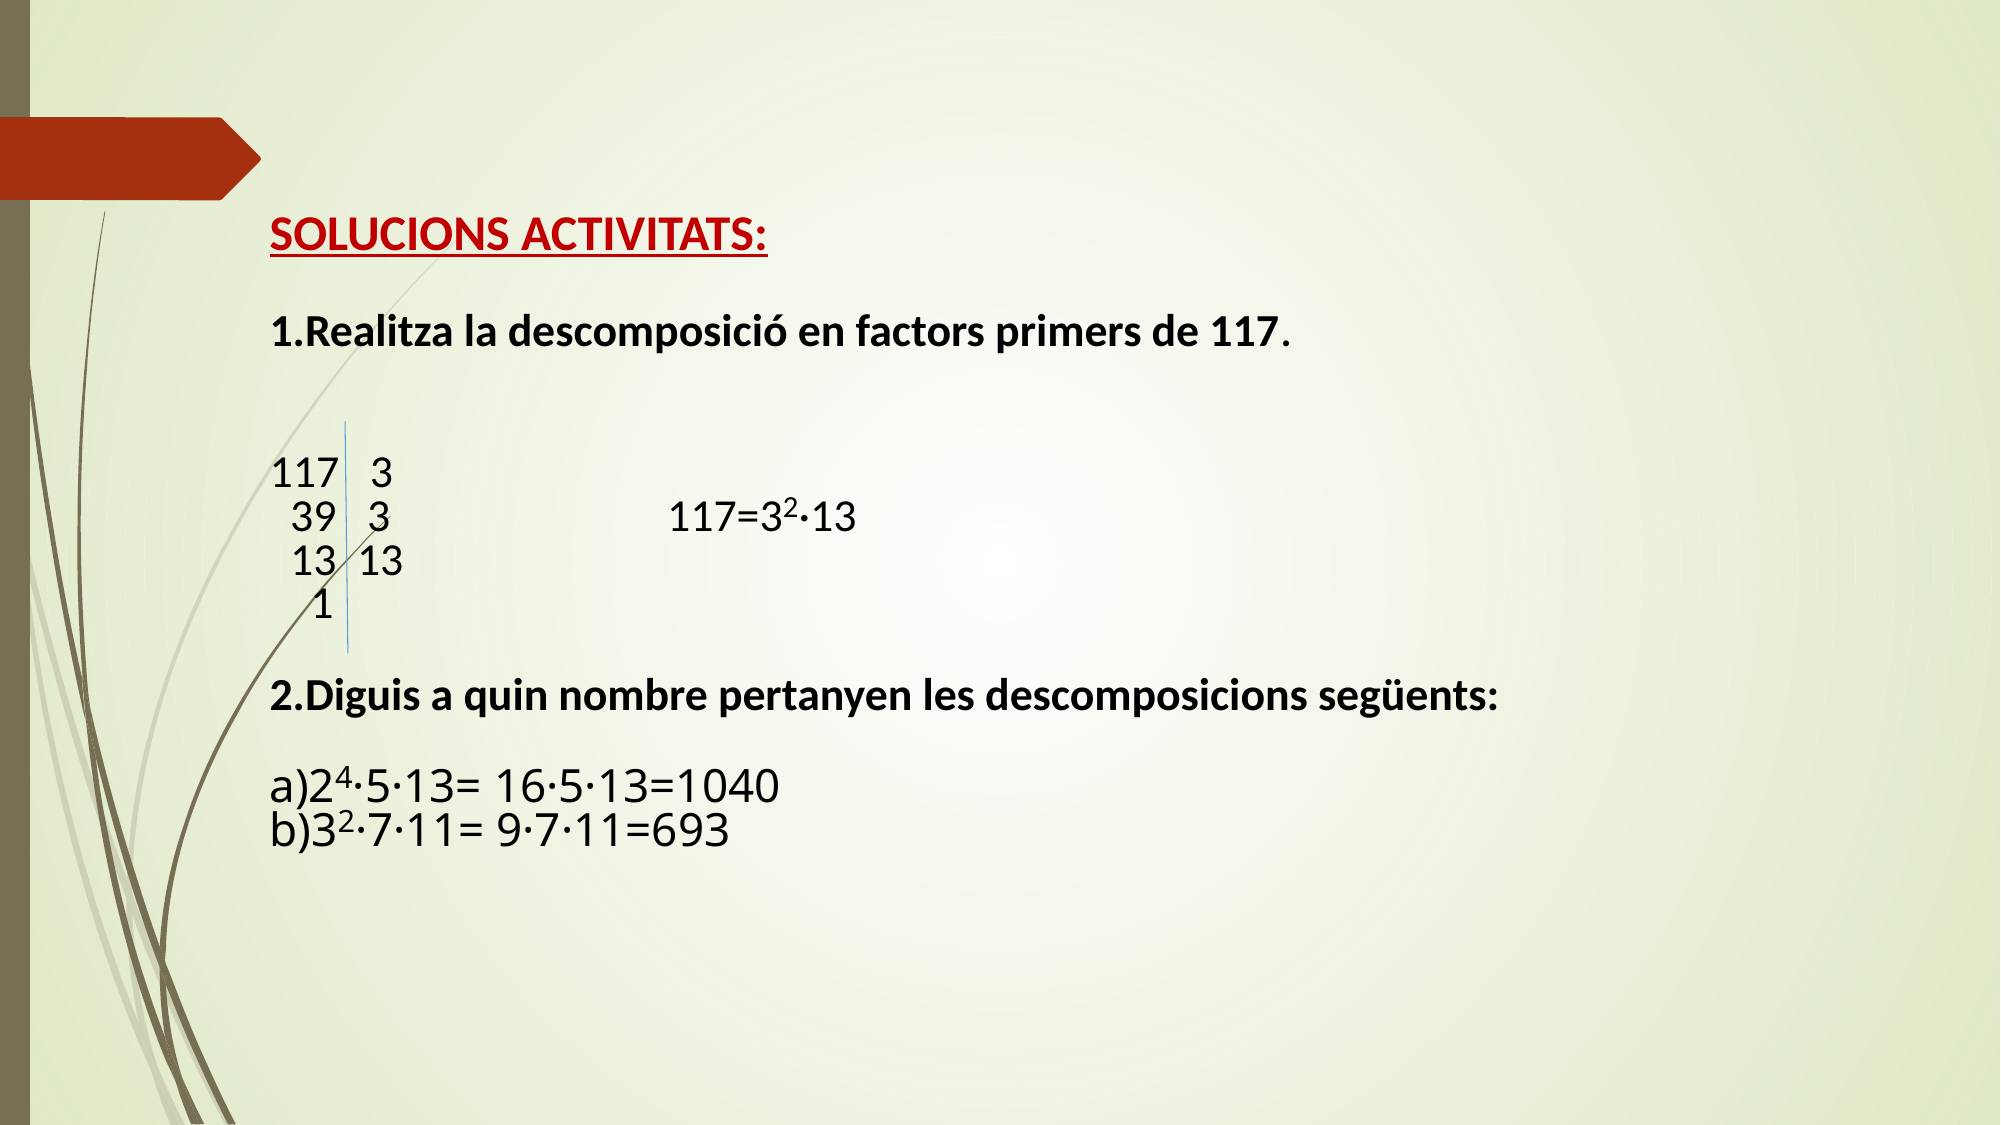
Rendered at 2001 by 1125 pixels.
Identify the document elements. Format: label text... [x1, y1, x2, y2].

text_box SOLUCIONS ACTIVITATS: Realitza la descomposició en factors primers de 117. 117 3 39 3 117=32·13 13 13 1 Diguis a quin nombre pertanyen les descomposicions següents: 24·5·13= 16·5·13=1040 32·7·11= 9·7·11=693 [255, 205, 1727, 863]
